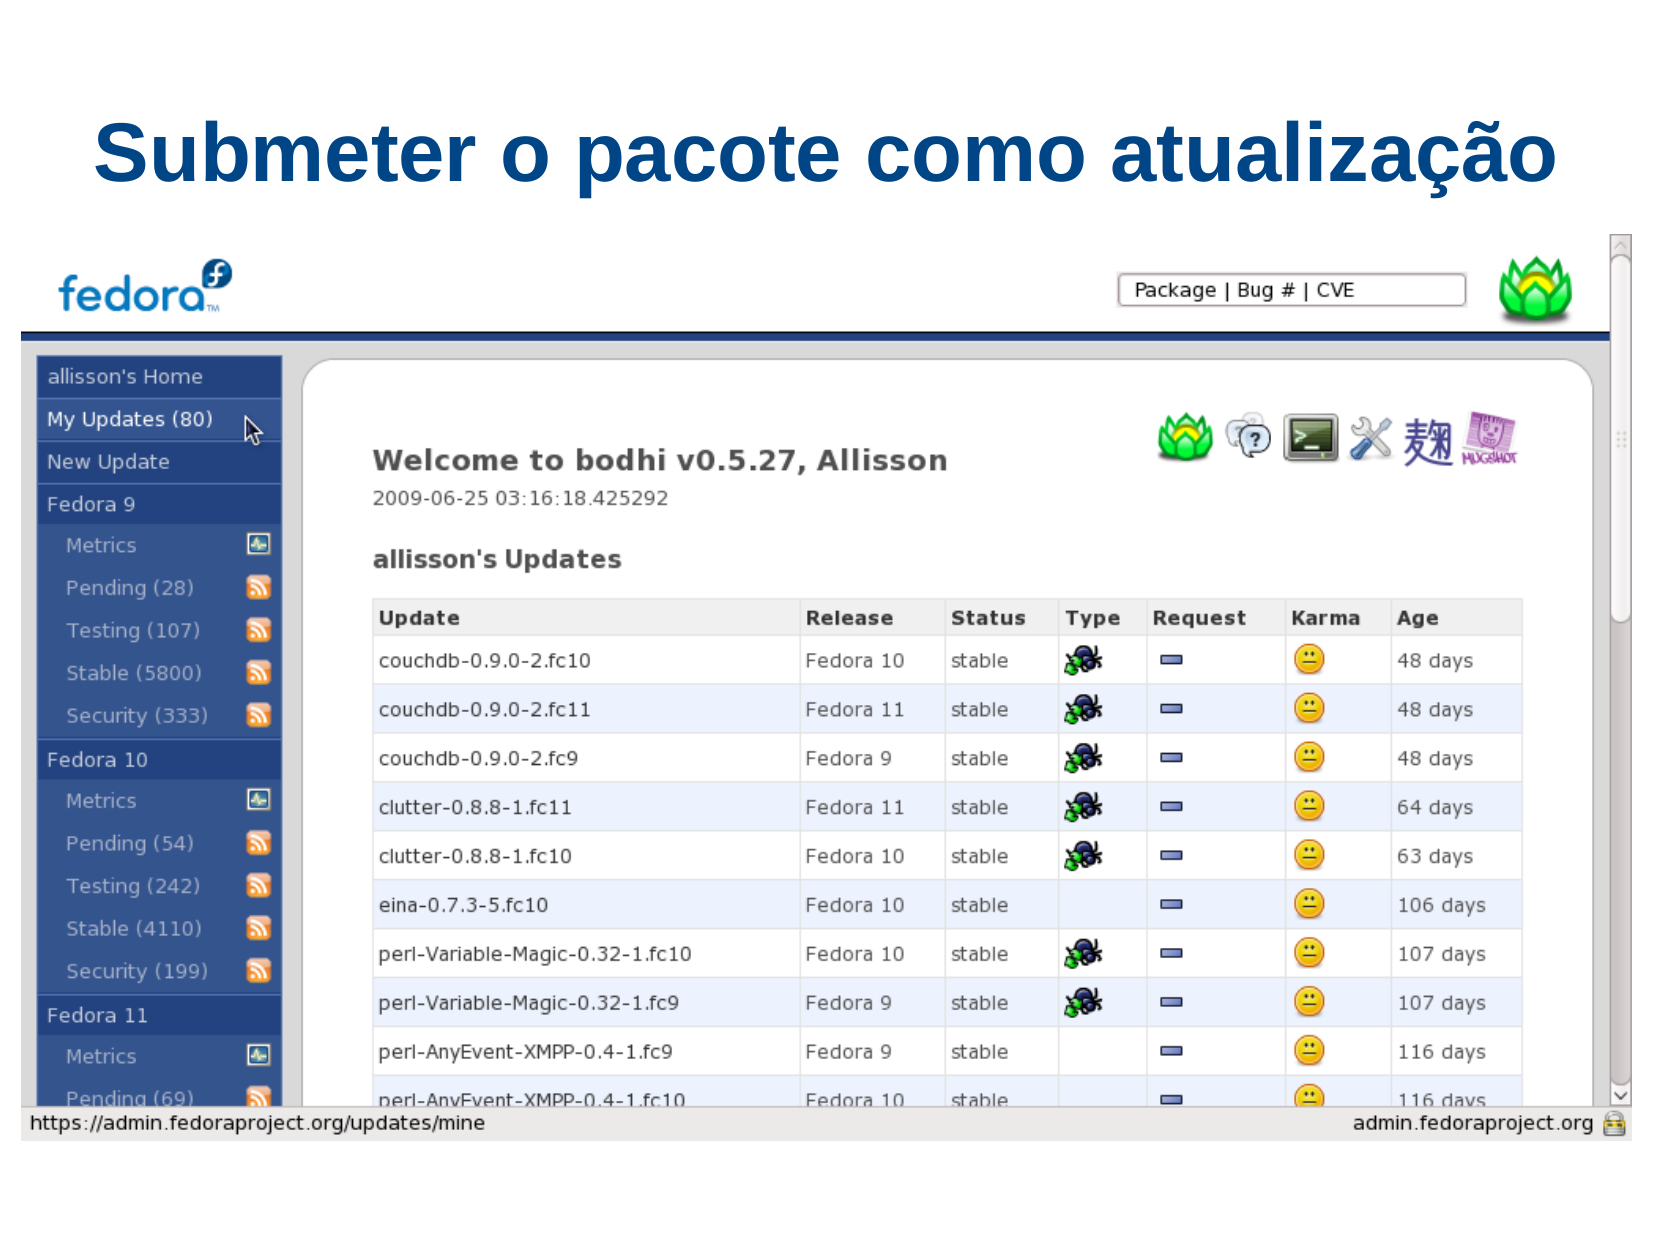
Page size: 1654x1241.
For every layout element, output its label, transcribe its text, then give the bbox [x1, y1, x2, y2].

picture [21, 234, 1632, 1141]
title Submeter o pacote como atualização [82, 56, 1571, 234]
